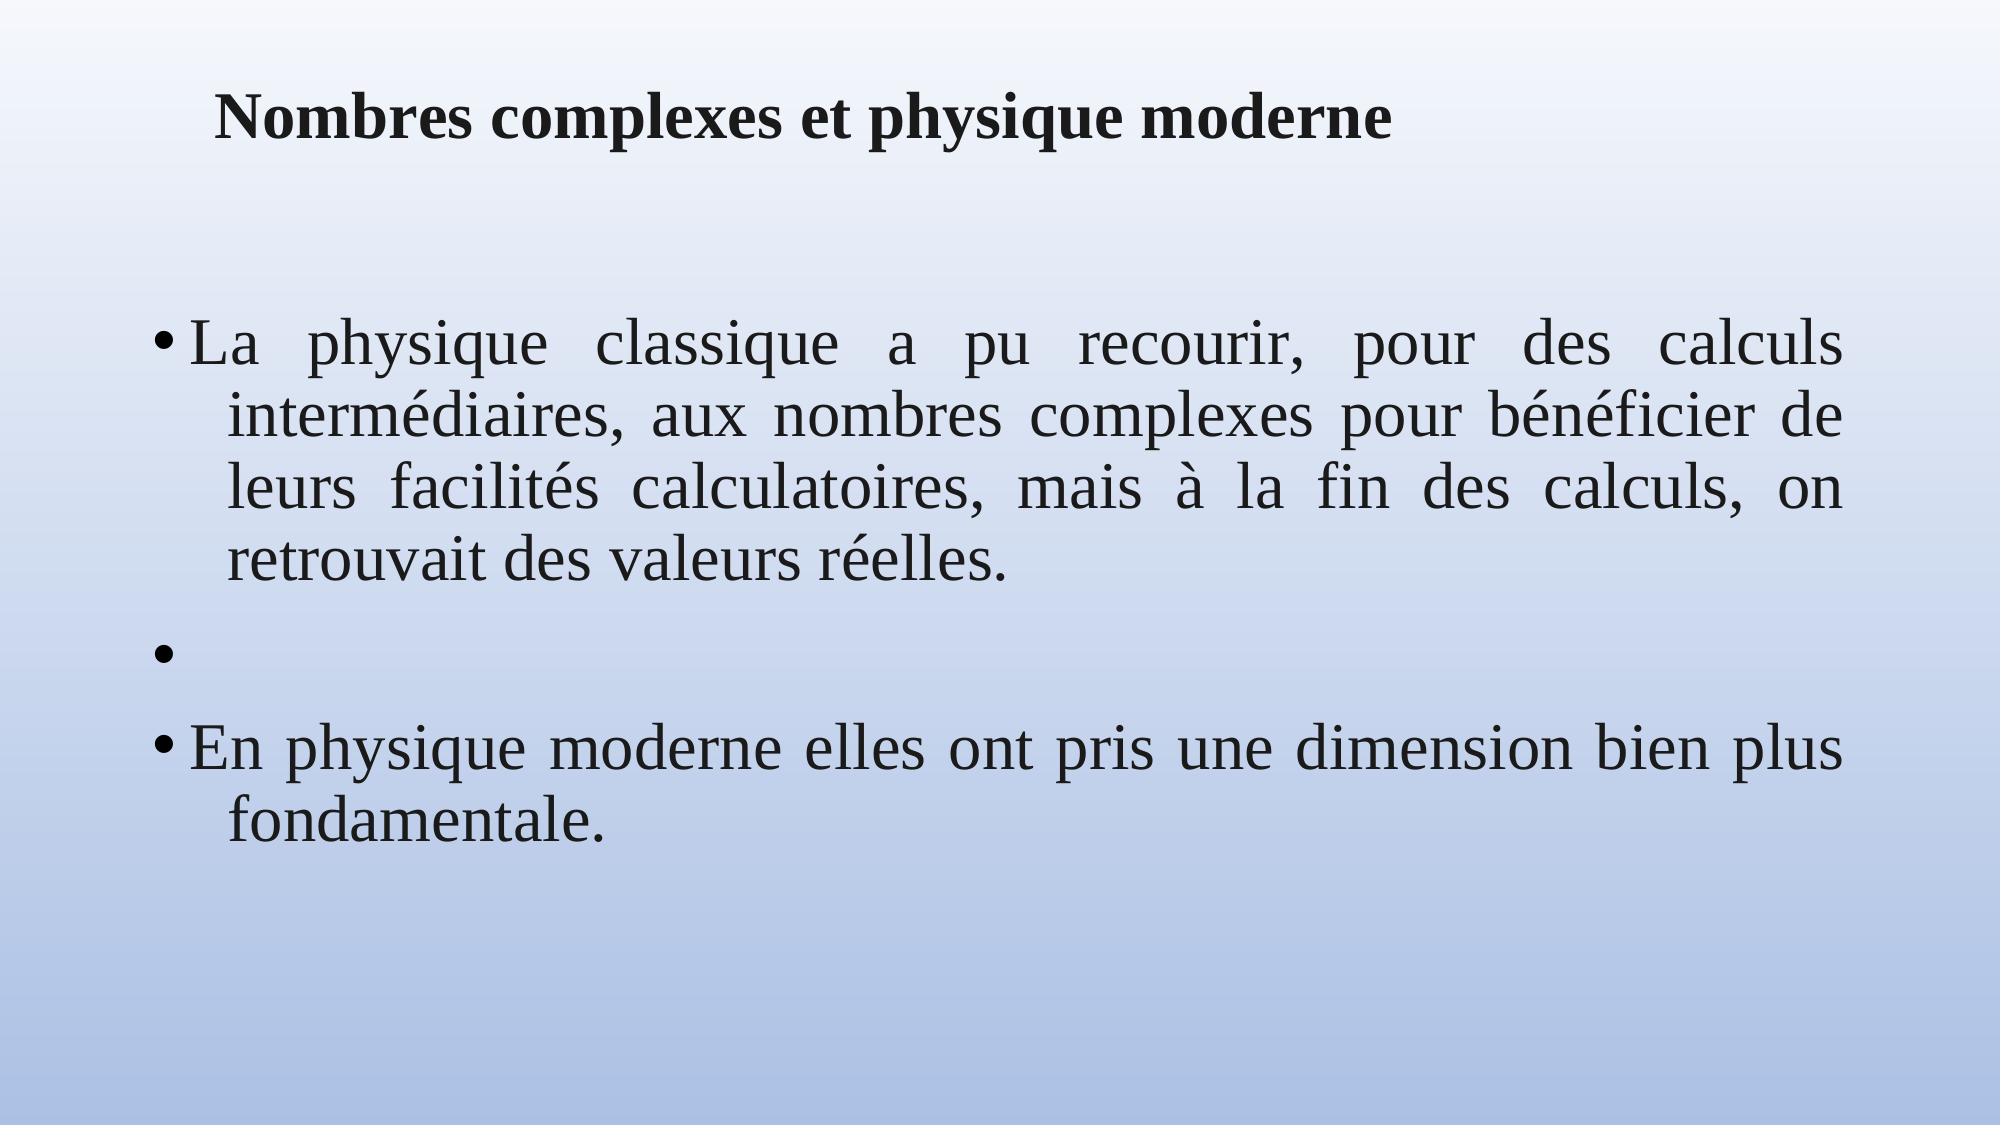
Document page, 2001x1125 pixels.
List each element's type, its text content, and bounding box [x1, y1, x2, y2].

list La physique classique a pu recourir, pour des calculs intermédiaires, aux nombres complexes pour bénéficier de leurs facilités calculatoires, mais à la fin des calculs, on retrouvait des valeurs réelles. En physique moderne elles ont pris une dimension bien plus fondamentale. [137, 299, 1863, 1014]
title Nombres complexes et physique moderne [199, 23, 1882, 201]
